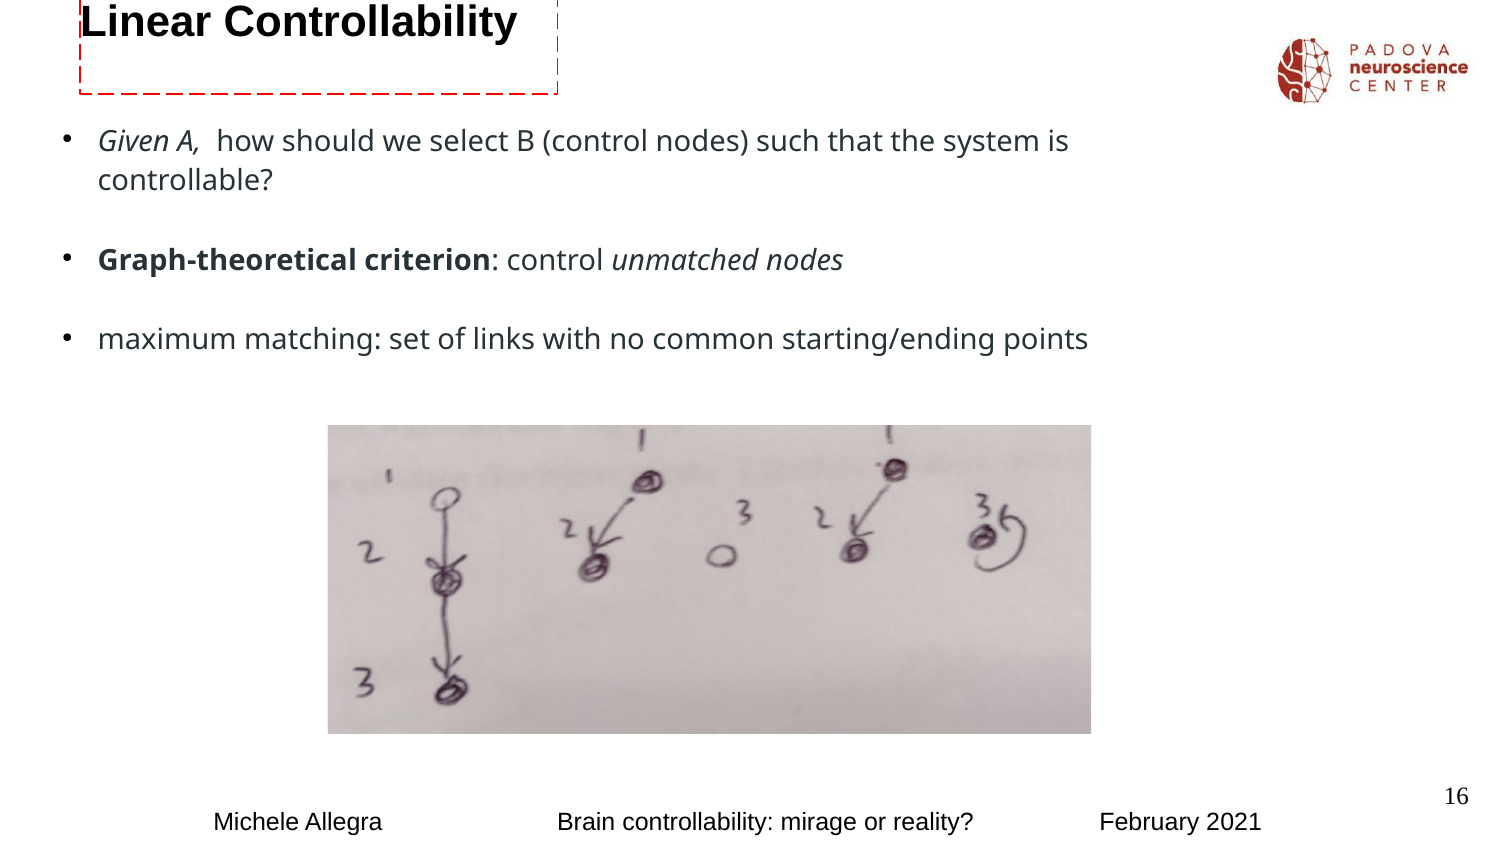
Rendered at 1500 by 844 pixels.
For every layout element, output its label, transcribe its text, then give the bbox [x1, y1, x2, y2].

picture [1268, 10, 1476, 123]
slide_number <number> [1378, 779, 1469, 844]
text_box Given A, how should we select B (control nodes) such that the system is controllable? Graph-theoretical criterion: control unmatched nodes maximum matching: set of links with no common starting/ending points [47, 112, 1123, 668]
text_box Michele Allegra Brain controllability: mirage or reality? February 2021 [64, 794, 1415, 844]
title Linear Controllability [80, 0, 558, 95]
picture [327, 425, 1092, 734]
